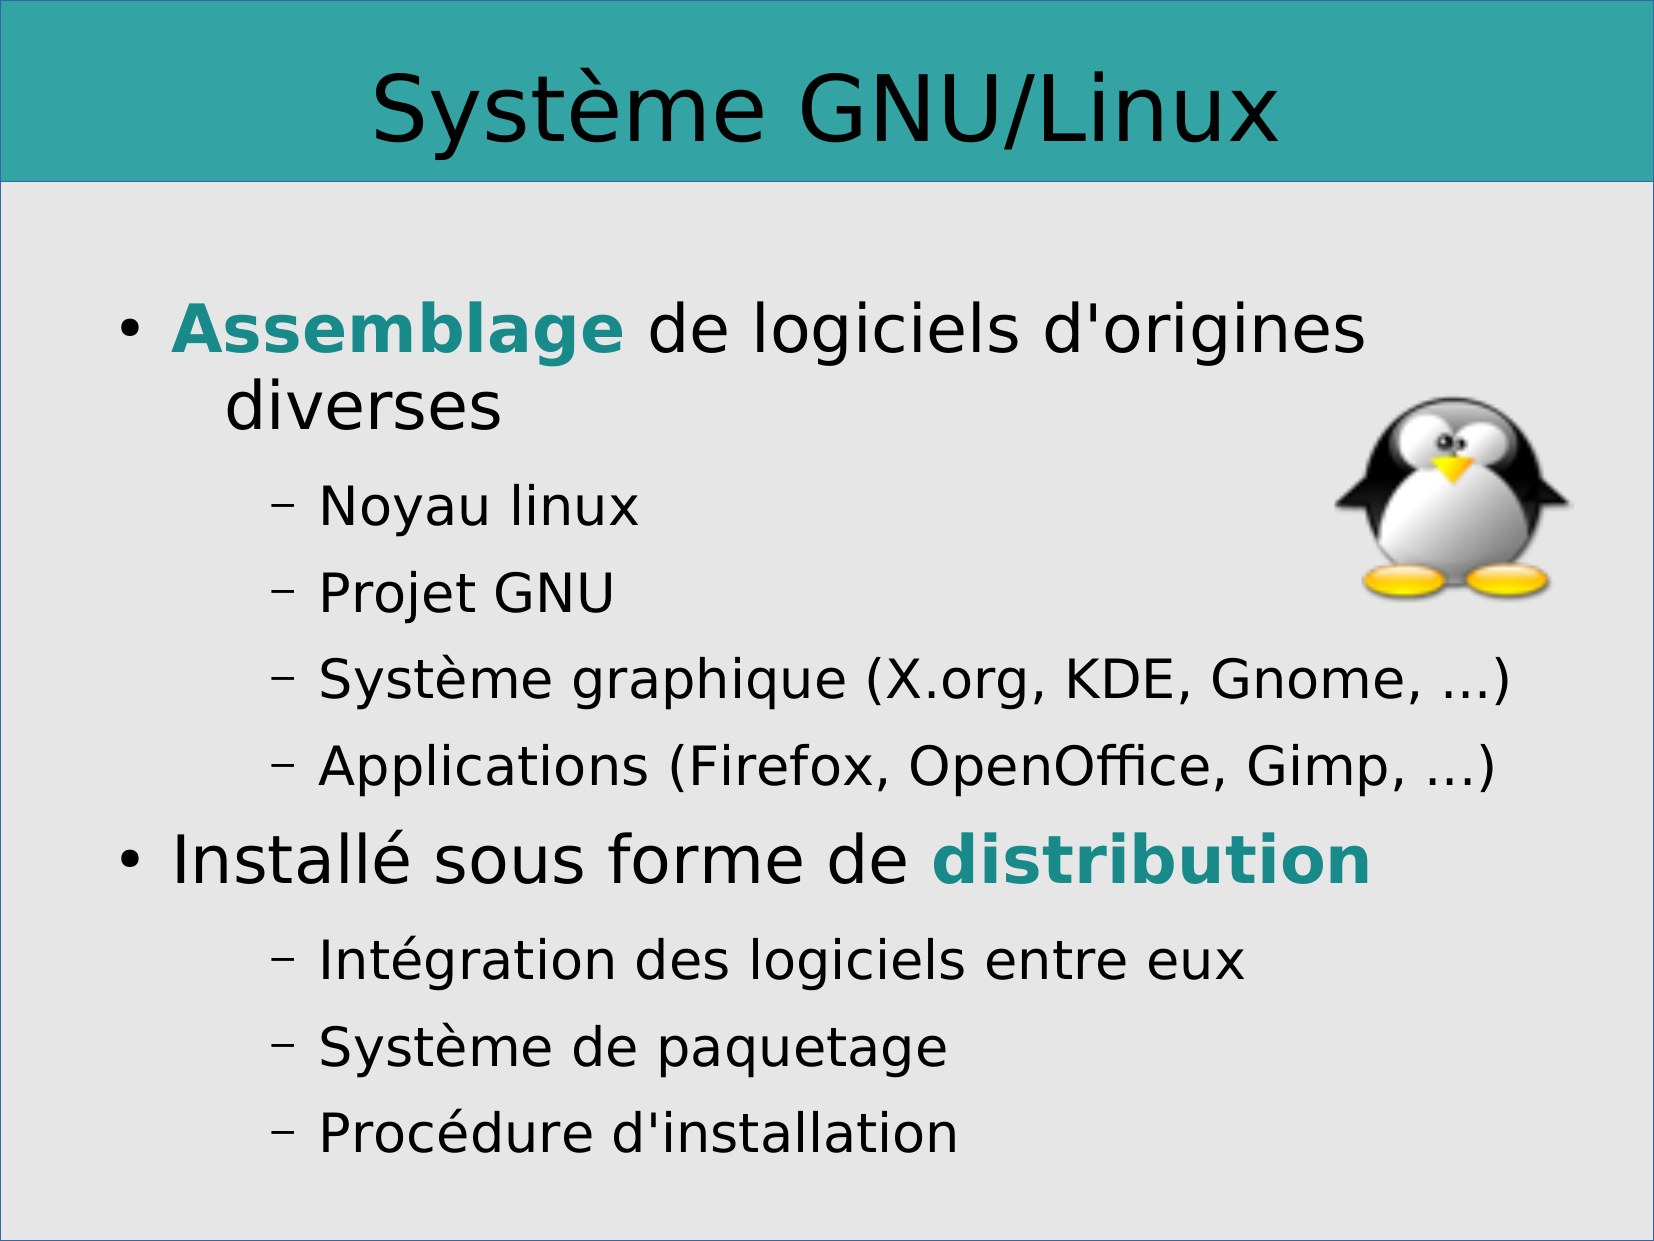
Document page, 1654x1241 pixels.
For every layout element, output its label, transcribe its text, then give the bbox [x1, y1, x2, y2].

picture [1334, 385, 1574, 610]
list Assemblage de logiciels d'origines diverses Noyau linux Projet GNU Système graphique (X.org, KDE, Gnome, ...) Applications (Firefox, OpenOffice, Gimp, ...) Installé sous forme de distribution Intégration des logiciels entre eux Système de paquetage Procédure d'installation [82, 290, 1571, 1166]
title Système GNU/Linux [82, 49, 1571, 170]
